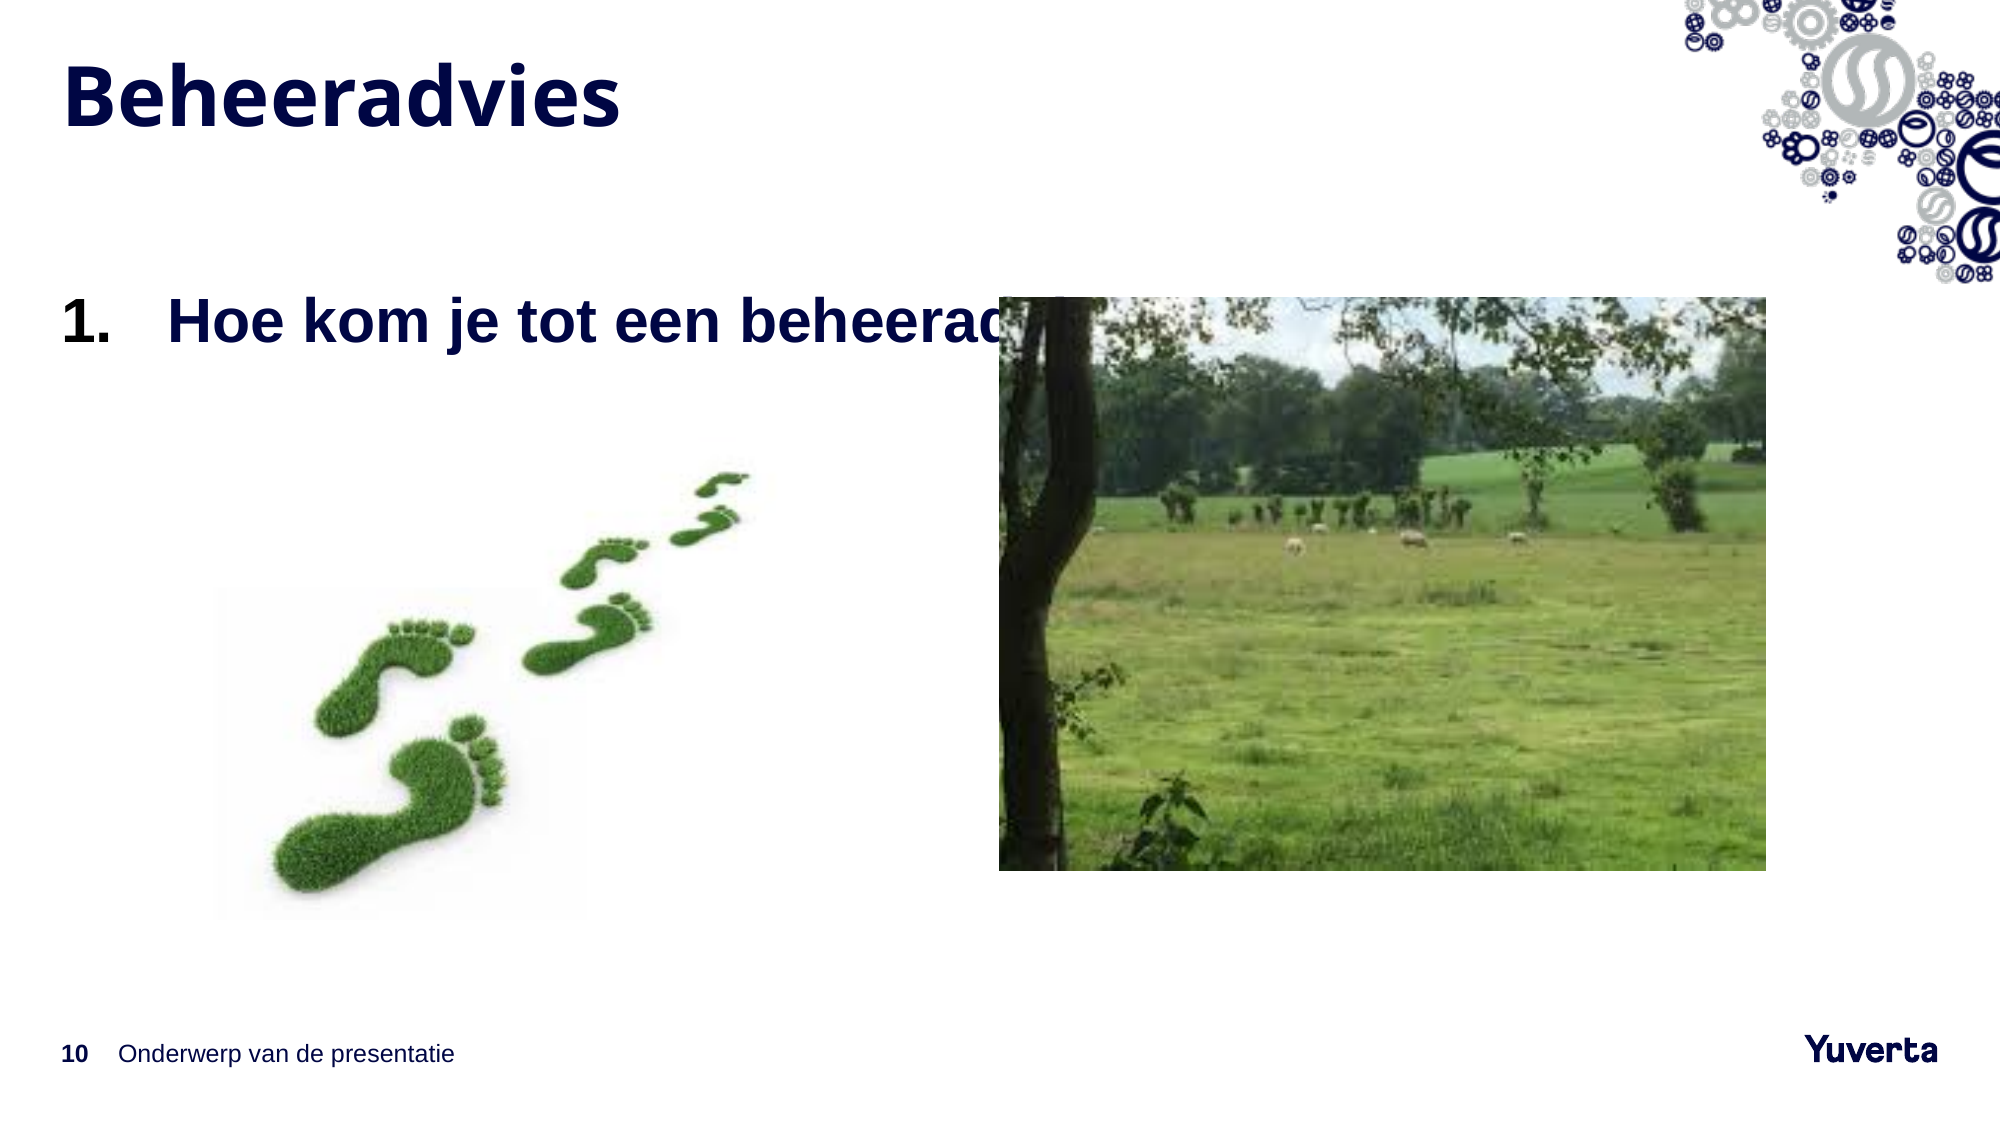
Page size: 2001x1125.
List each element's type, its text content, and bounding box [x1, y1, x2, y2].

list Hoe kom je tot een beheeradvies? [60, 280, 1940, 1006]
picture [208, 437, 792, 920]
text_box ‹nr.› [60, 1037, 113, 1074]
text_box Onderwerp van de presentatie [118, 1037, 987, 1074]
picture [999, 297, 1766, 871]
title Beheeradvies [60, 48, 1745, 240]
